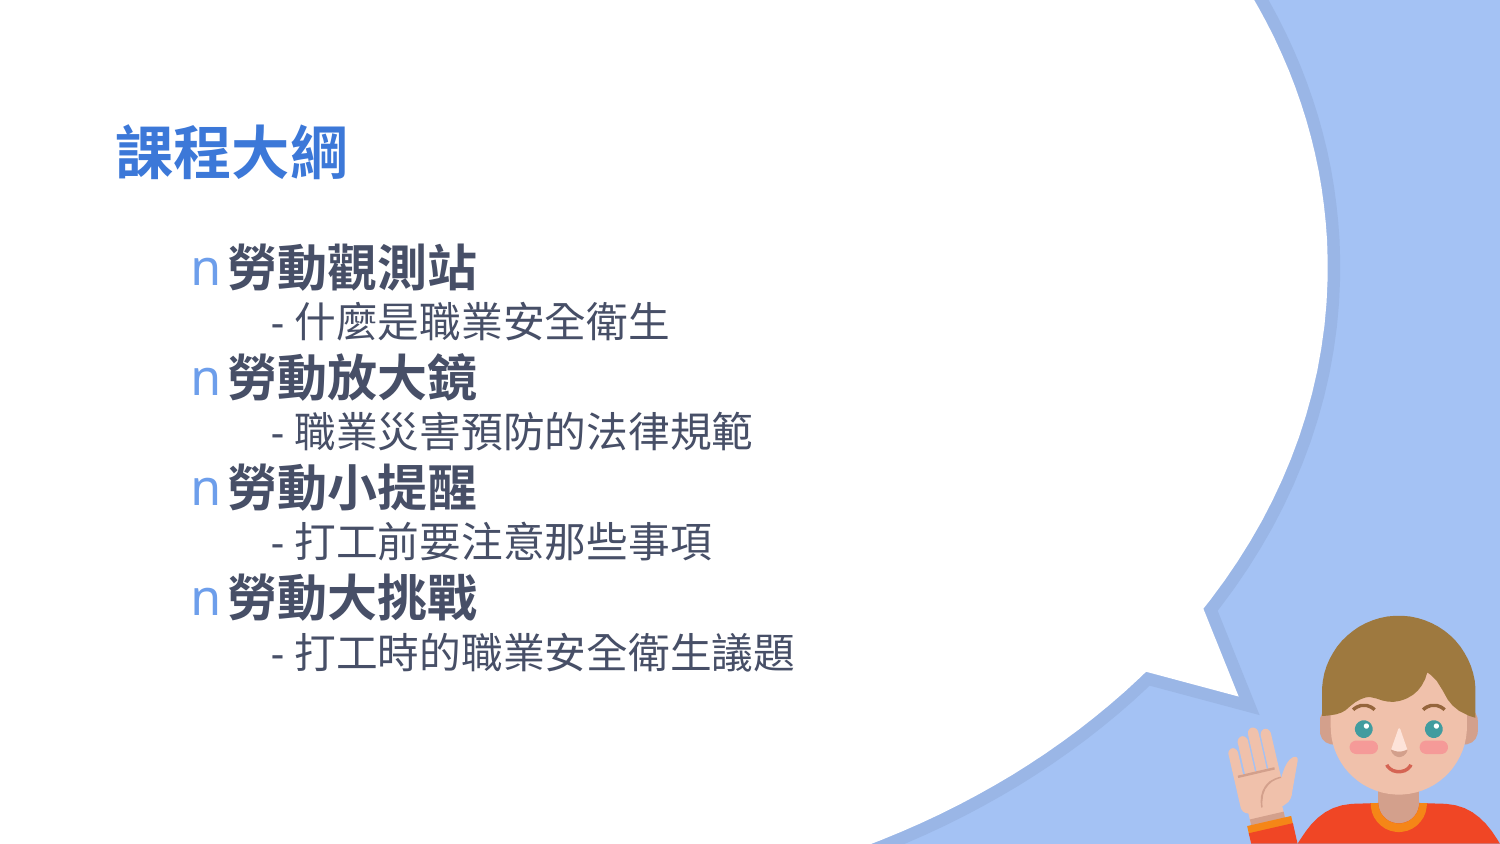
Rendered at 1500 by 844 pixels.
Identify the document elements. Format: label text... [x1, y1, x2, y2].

title 課程大綱 [100, 79, 1080, 202]
list 勞動觀測站 -什麼是職業安全衛生 勞動放大鏡 -職業災害預防的法律規範 勞動小提醒 -打工前要注意那些事項 勞動大挑戰 -打工時的職業安全衛生議題 [100, 221, 1080, 753]
text_box [1228, 615, 1500, 844]
